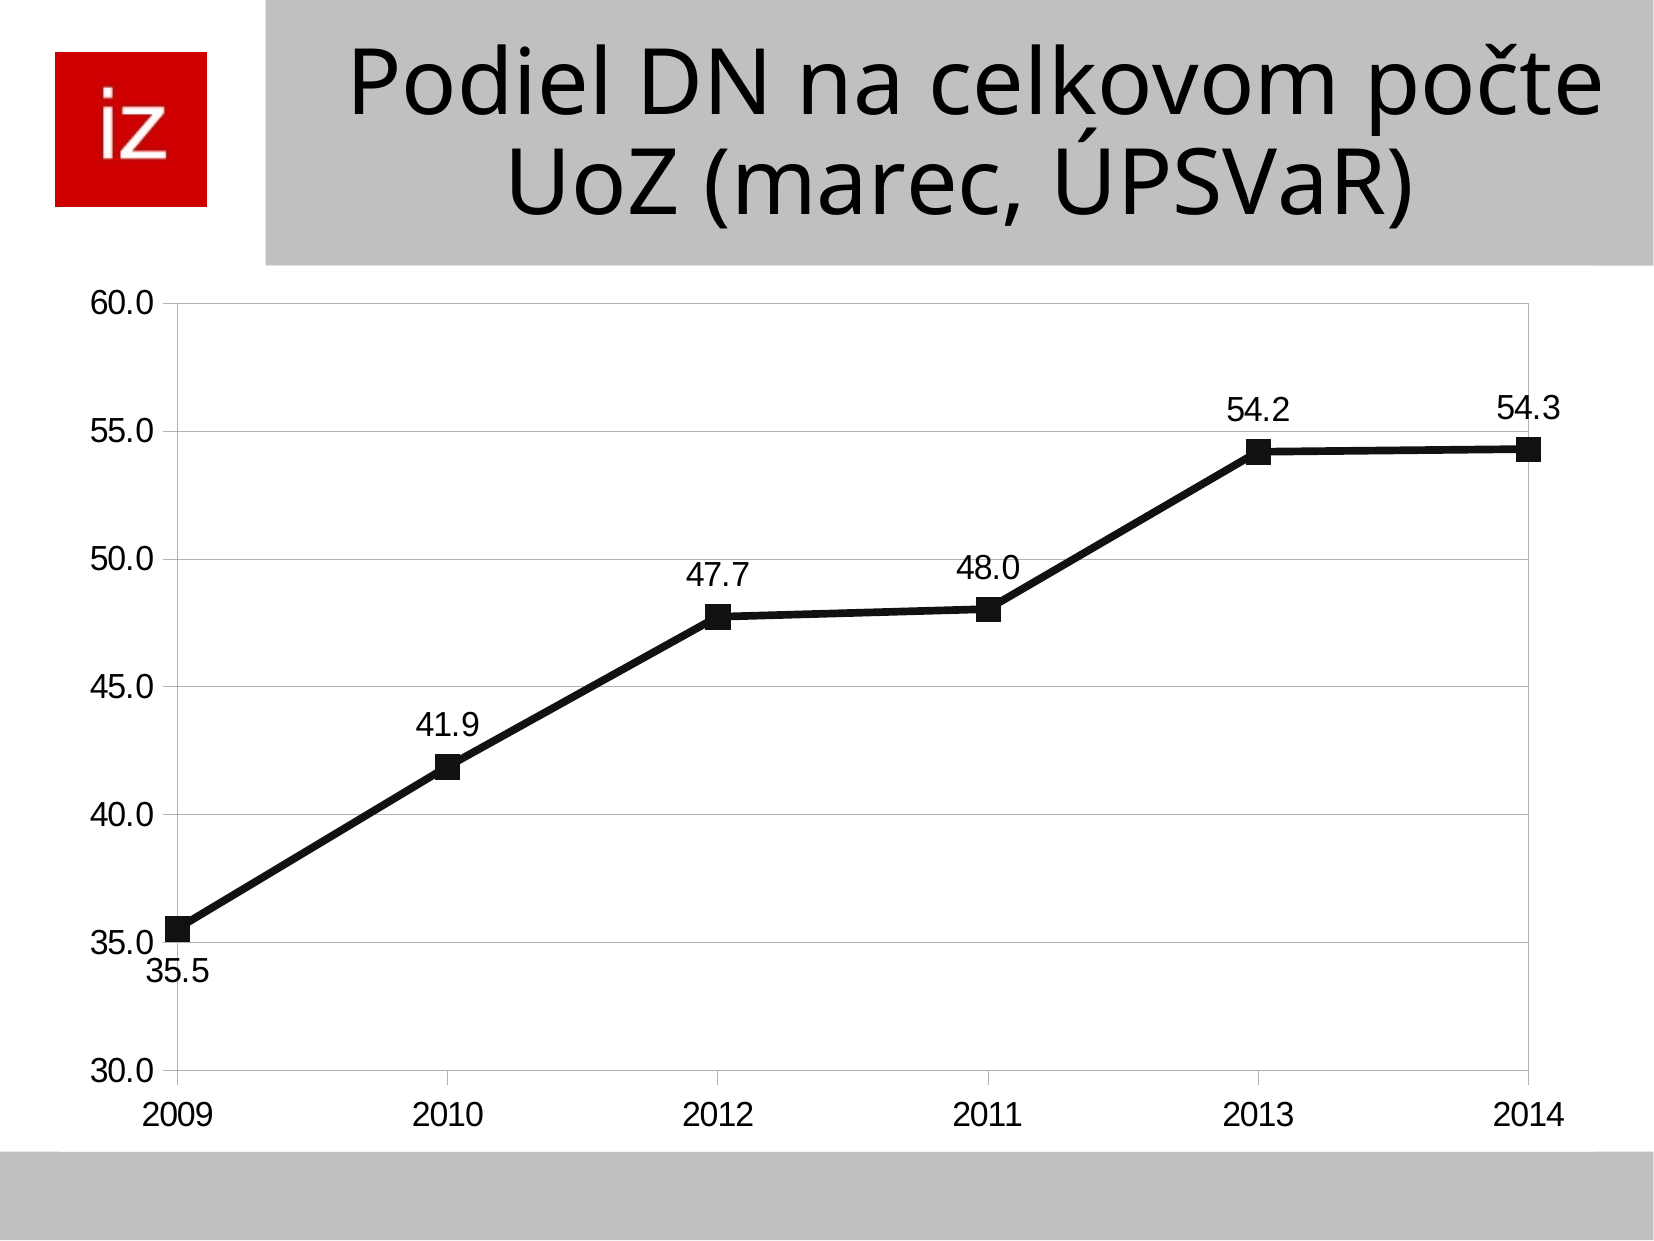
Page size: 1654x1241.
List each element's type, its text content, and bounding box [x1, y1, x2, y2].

title Podiel DN na celkovom počte UoZ (marec, ÚPSVaR) [295, 3, 1625, 266]
picture [59, 265, 1595, 1152]
picture [55, 52, 207, 207]
